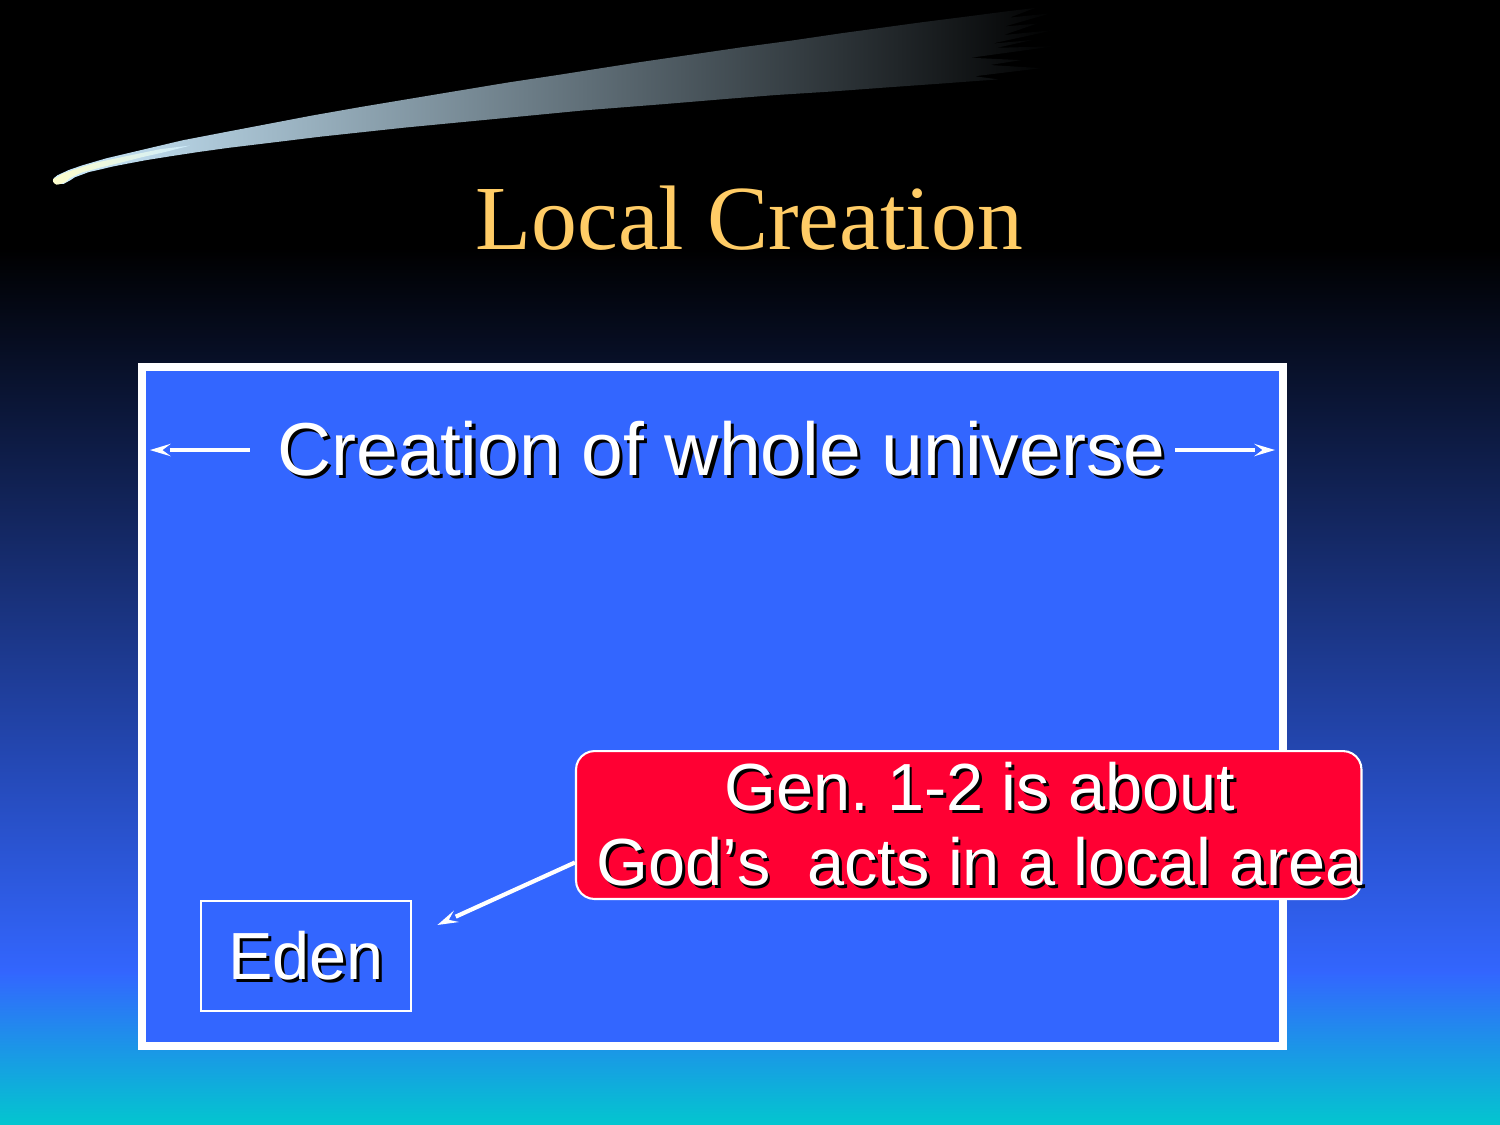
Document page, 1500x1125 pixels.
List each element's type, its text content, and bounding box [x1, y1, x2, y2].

text_box Gen. 1-2 is about God’s acts in a local area [576, 751, 1362, 899]
text_box Creation of whole universe [262, 399, 1188, 500]
text_box [141, 366, 1284, 1046]
title Local Creation [112, 124, 1388, 313]
text_box Eden [200, 901, 412, 1012]
